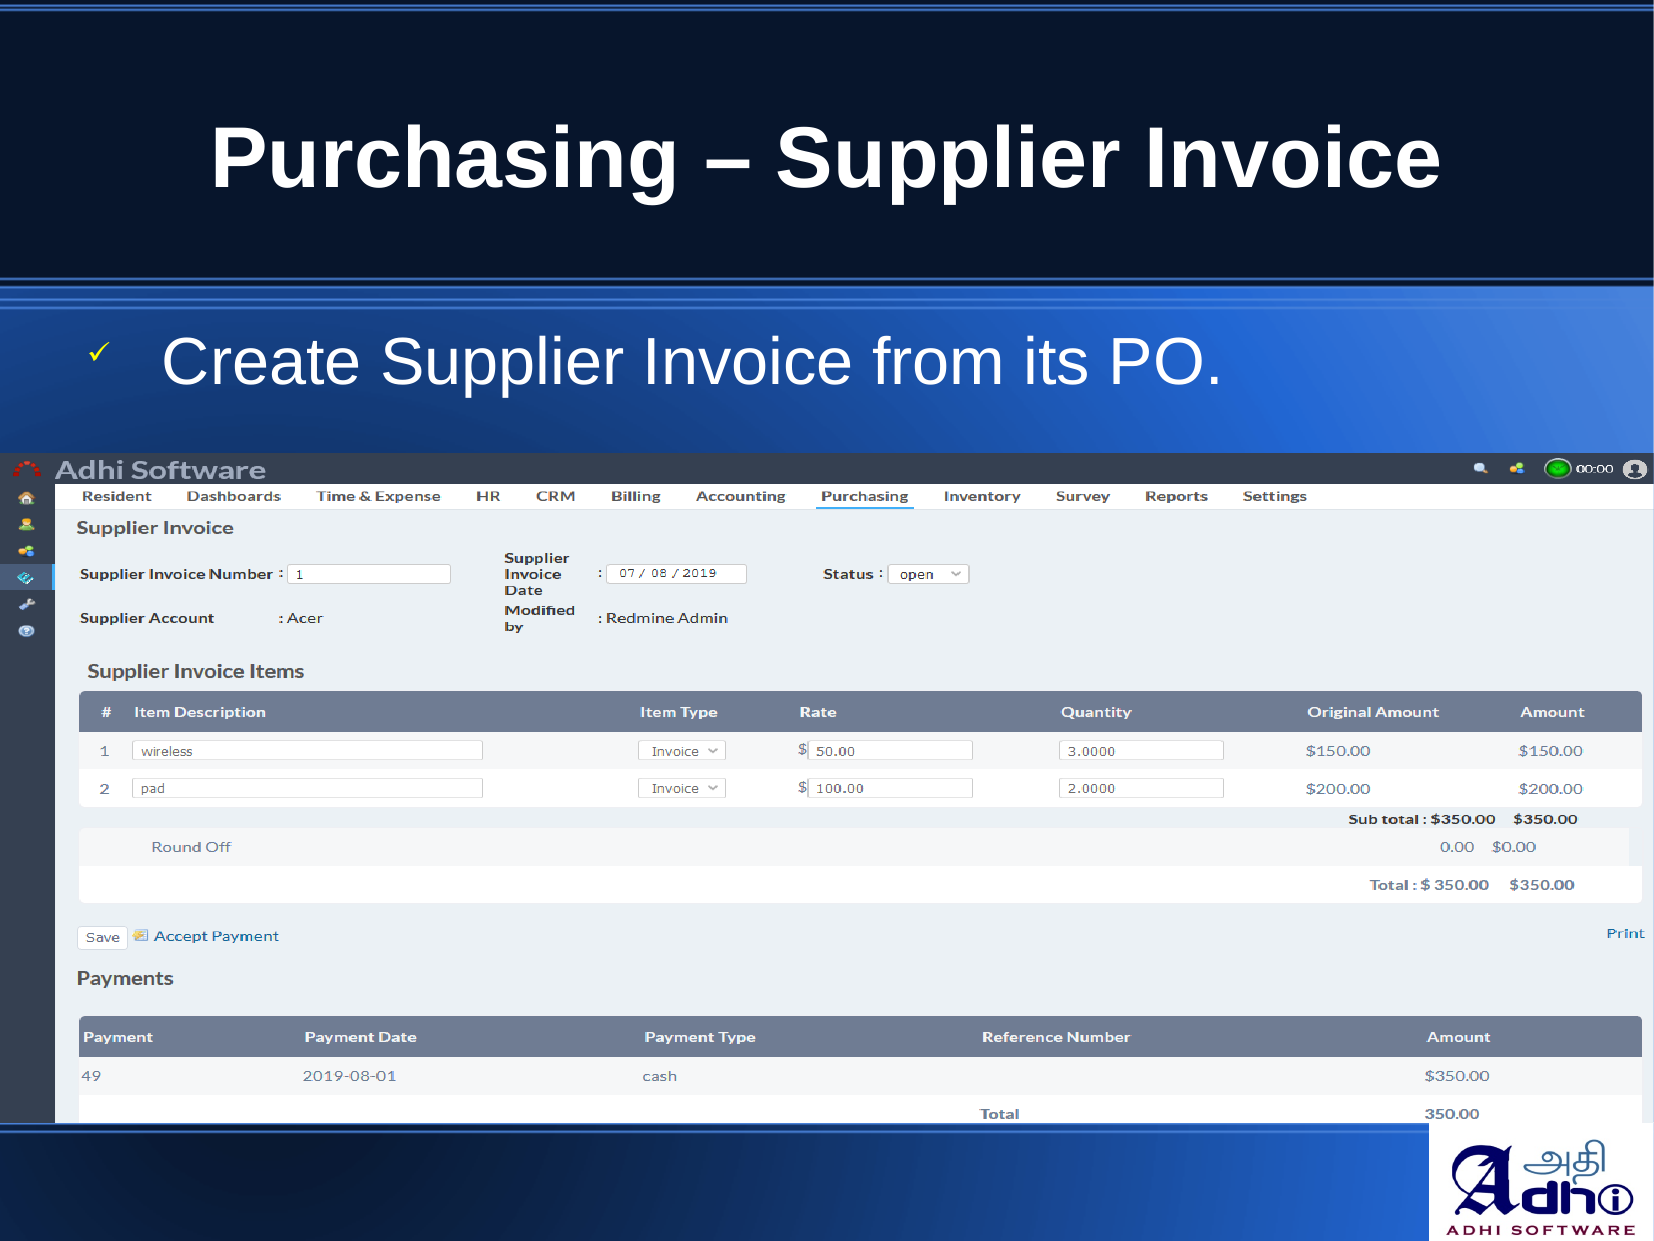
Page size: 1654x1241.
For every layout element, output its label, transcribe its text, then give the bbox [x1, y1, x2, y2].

title Purchasing – Supplier Invoice [82, 56, 1571, 250]
list Create Supplier Invoice from its PO. [86, 317, 1575, 453]
picture [0, 0, 1654, 1241]
